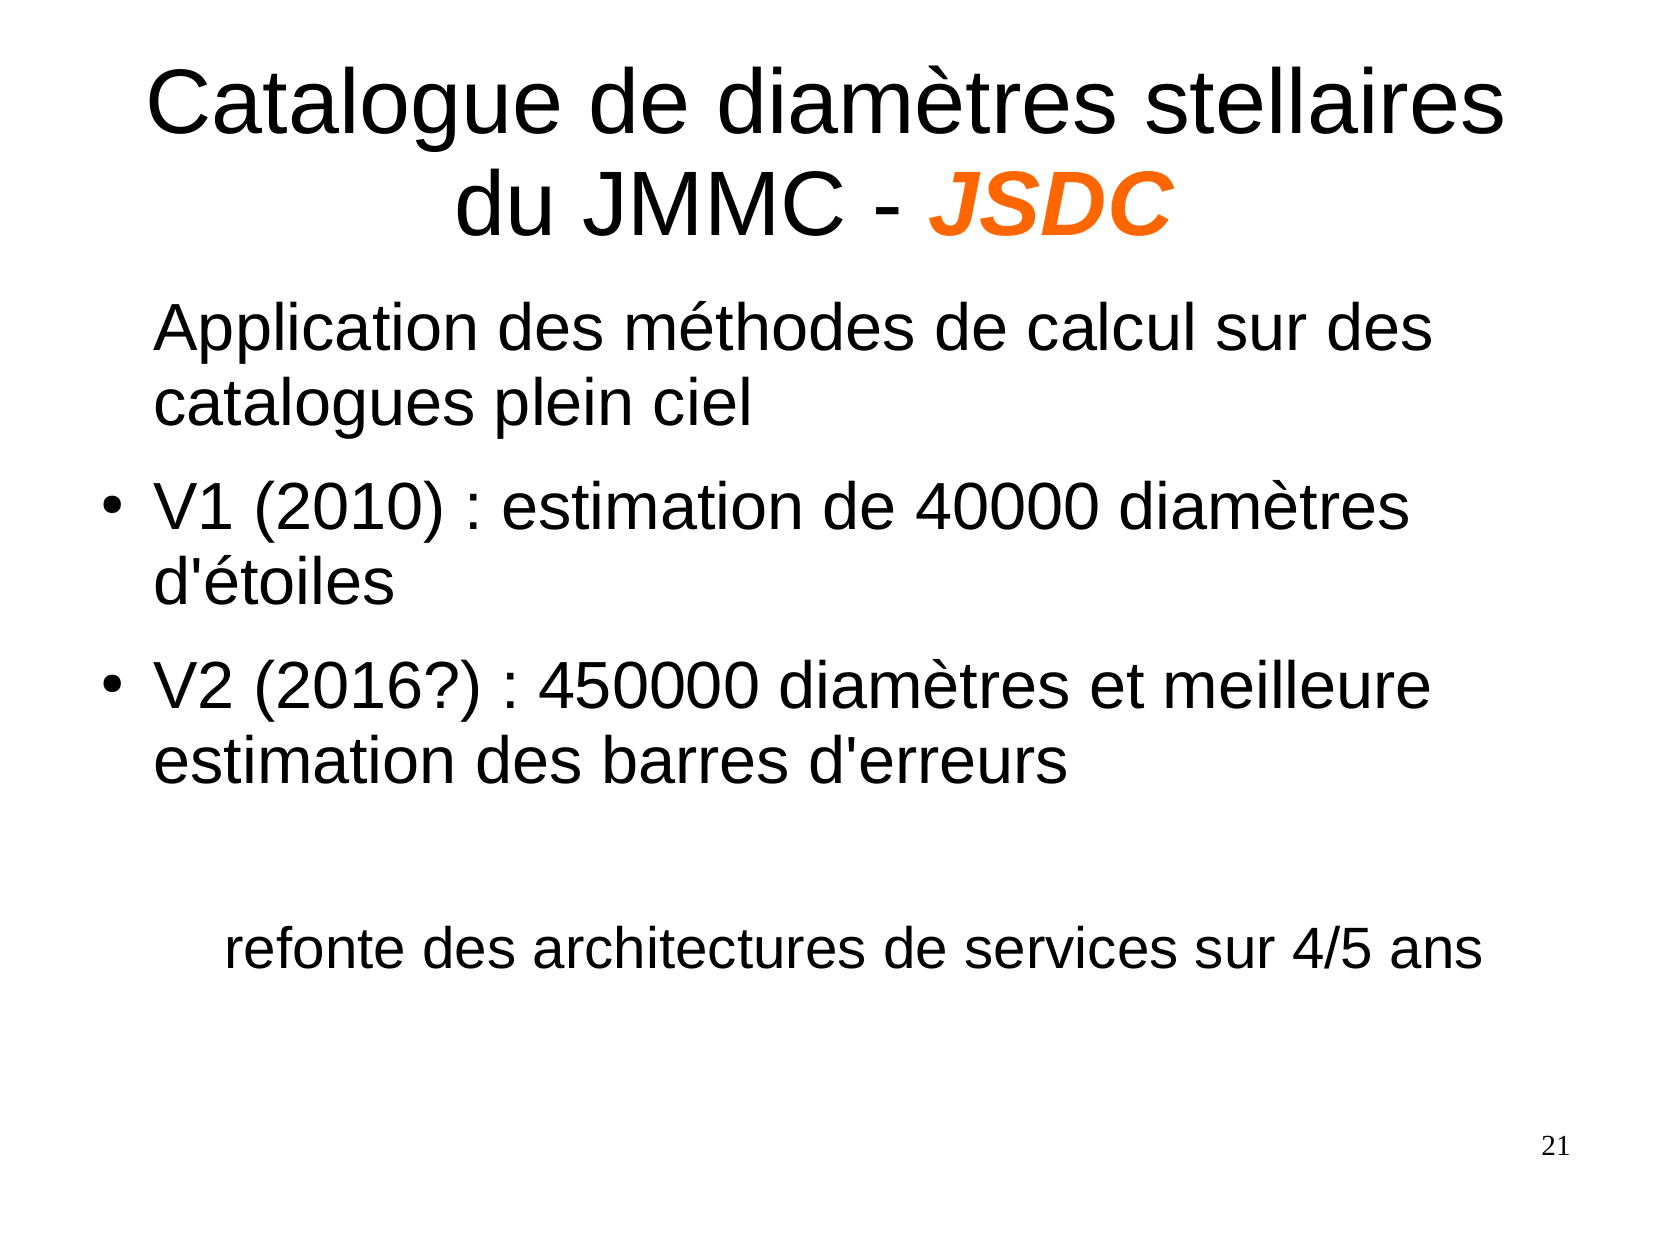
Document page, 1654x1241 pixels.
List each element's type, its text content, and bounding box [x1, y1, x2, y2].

list Application des méthodes de calcul sur des catalogues plein ciel V1 (2010) : estimation de 40000 diamètres d'étoiles V2 (2016?) : 450000 diamètres et meilleure estimation des barres d'erreurs refonte des architectures de services sur 4/5 ans [82, 290, 1571, 1010]
title Catalogue de diamètres stellaires du JMMC - JSDC [82, 49, 1571, 257]
